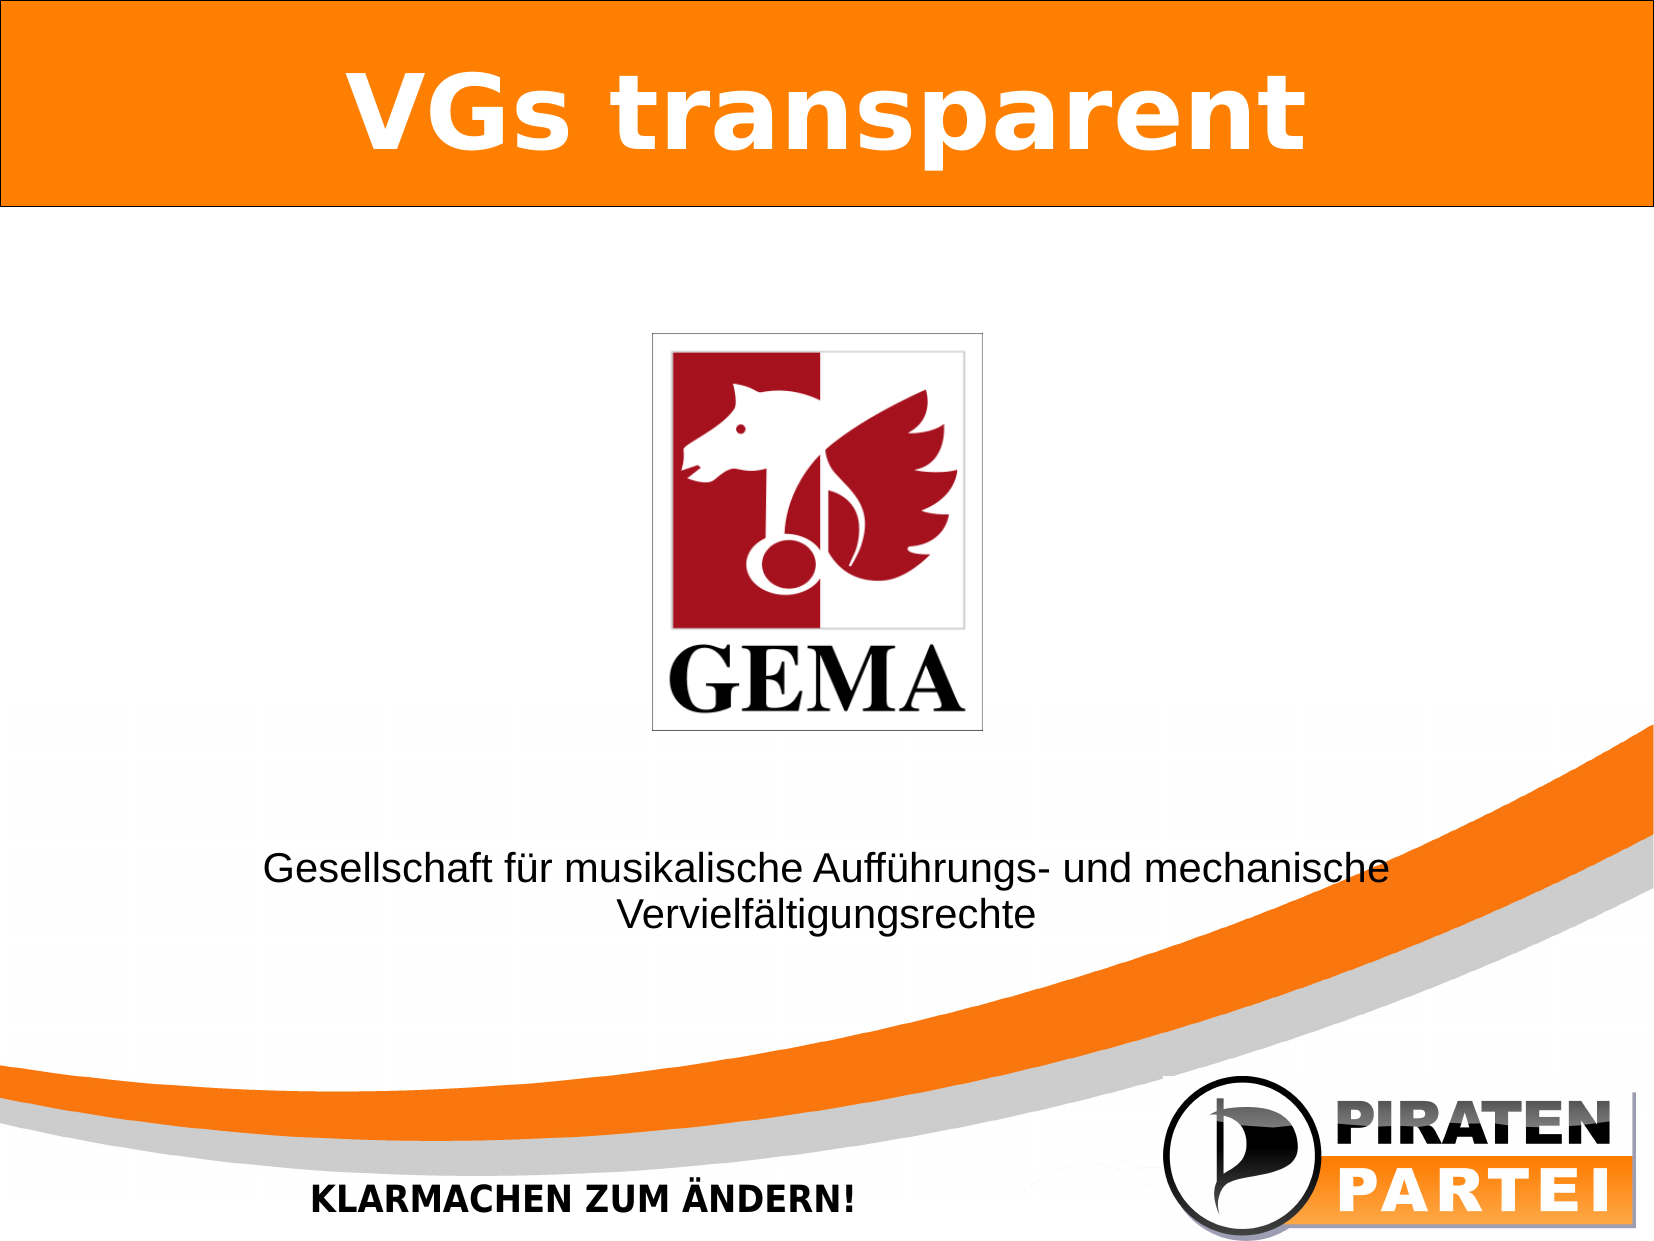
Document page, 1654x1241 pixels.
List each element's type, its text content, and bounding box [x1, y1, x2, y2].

picture [796, 1190, 803, 1197]
picture [392, 1190, 399, 1197]
picture [652, 333, 983, 731]
picture [745, 1190, 756, 1199]
subtitle Gesellschaft für musikalische Aufführungs- und mechanische Vervielfältigungsrechte [82, 236, 1571, 956]
title VGs transparent [82, 52, 1571, 174]
picture [0, 699, 1654, 1241]
